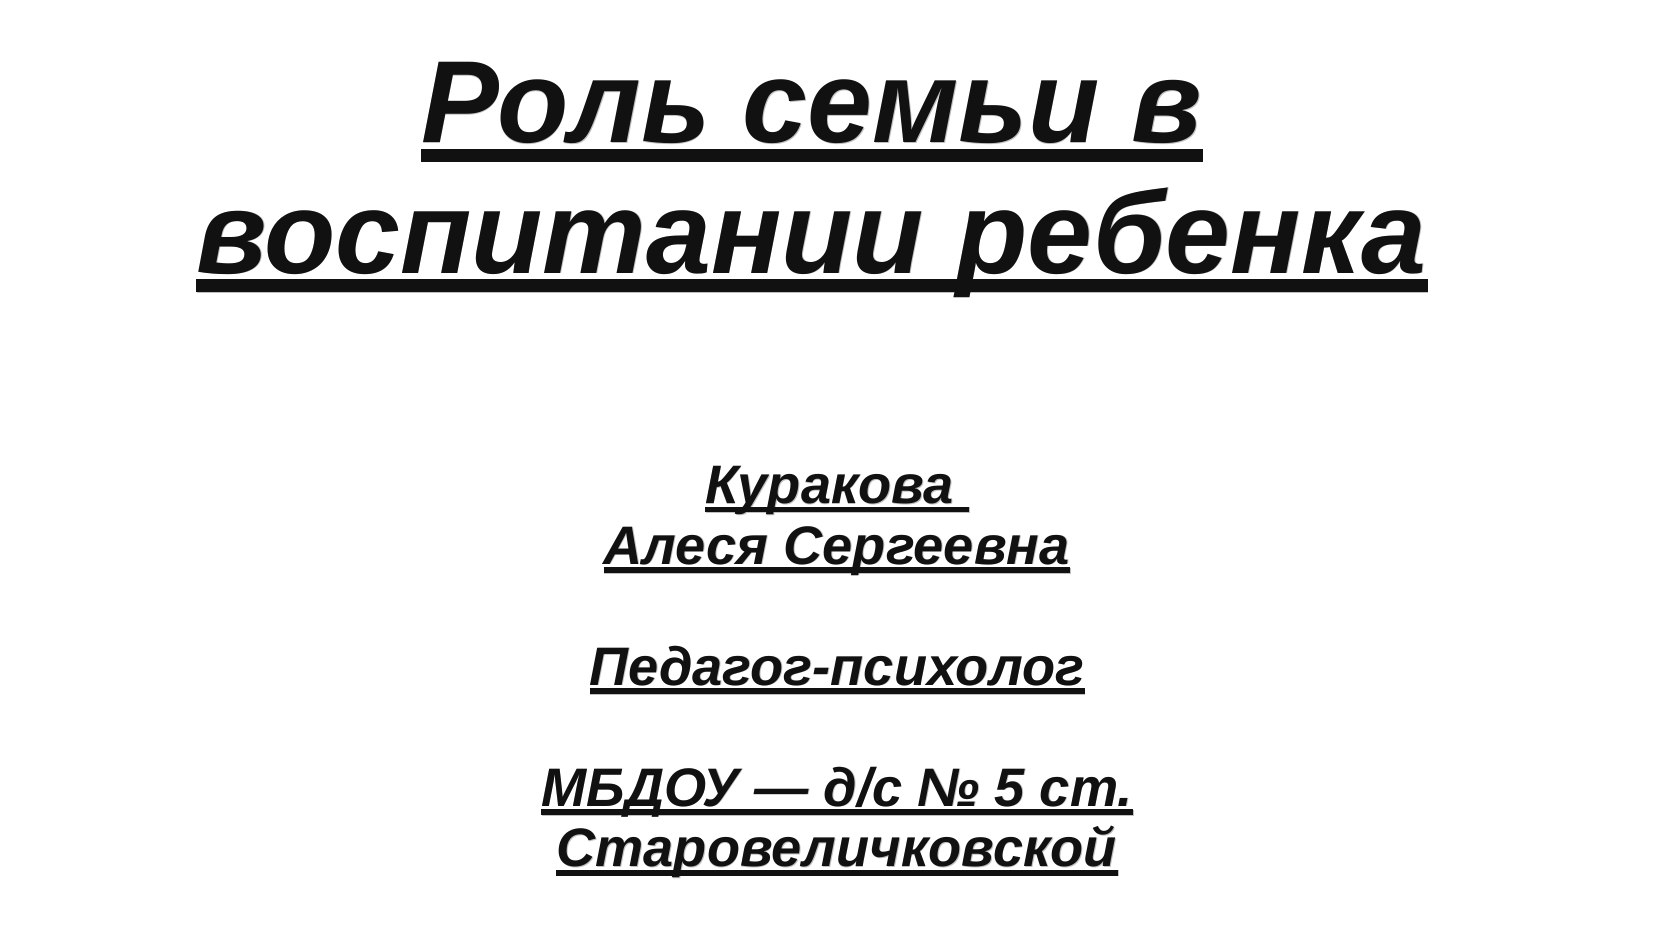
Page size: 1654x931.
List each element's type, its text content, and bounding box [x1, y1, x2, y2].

text_box Роль семьи в воспитании ребенка [118, 29, 1506, 325]
text_box Куракова Алеся Сергеевна Педагог-психолог МБДОУ — д/с № 5 ст. Старовеличковской [482, 325, 1192, 931]
